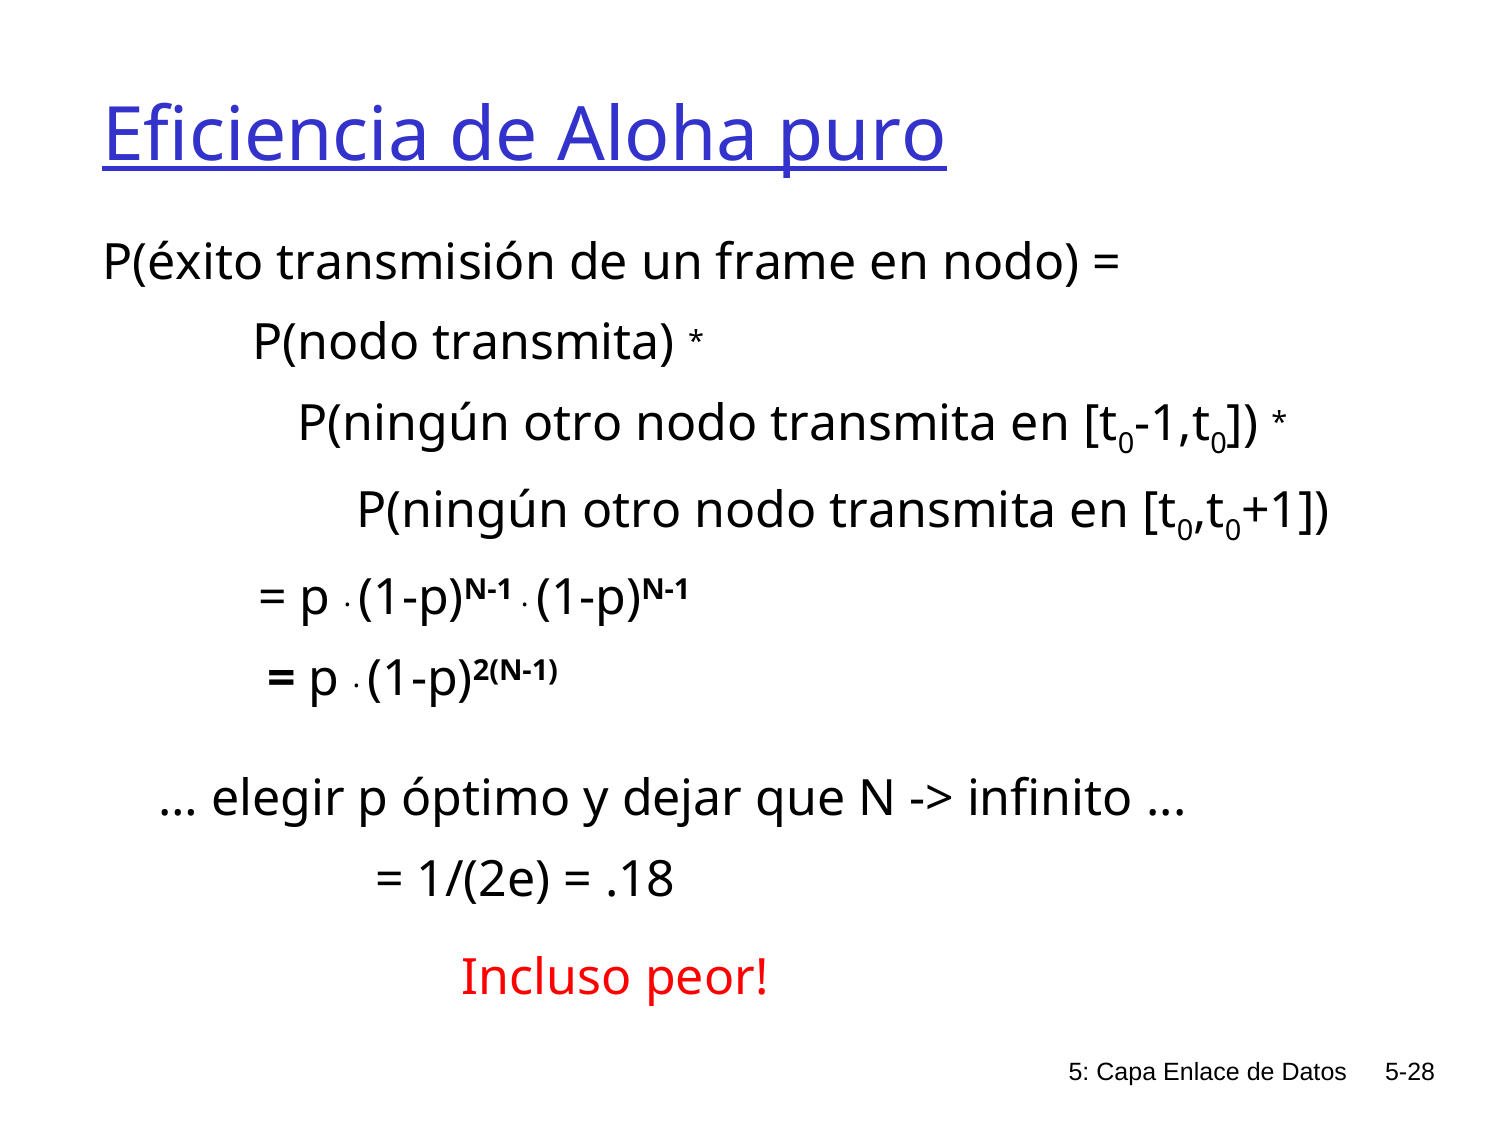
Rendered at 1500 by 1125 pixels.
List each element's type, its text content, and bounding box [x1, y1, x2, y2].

title Eficiencia de Aloha puro [87, 37, 1363, 217]
text_box Incluso peor! [447, 937, 784, 1013]
list P(éxito transmisión de un frame en nodo) = P(nodo transmita) * P(ningún otro nodo transmita en [t0-1,t0]) * P(ningún otro nodo transmita en [t0,t0+1]) = p . (1-p)N-1 . (1-p)N-1 = p . (1-p)2(N-1) … elegir p óptimo y dejar que N -> infinito ... = 1/(2e) = .18 [87, 217, 1444, 981]
